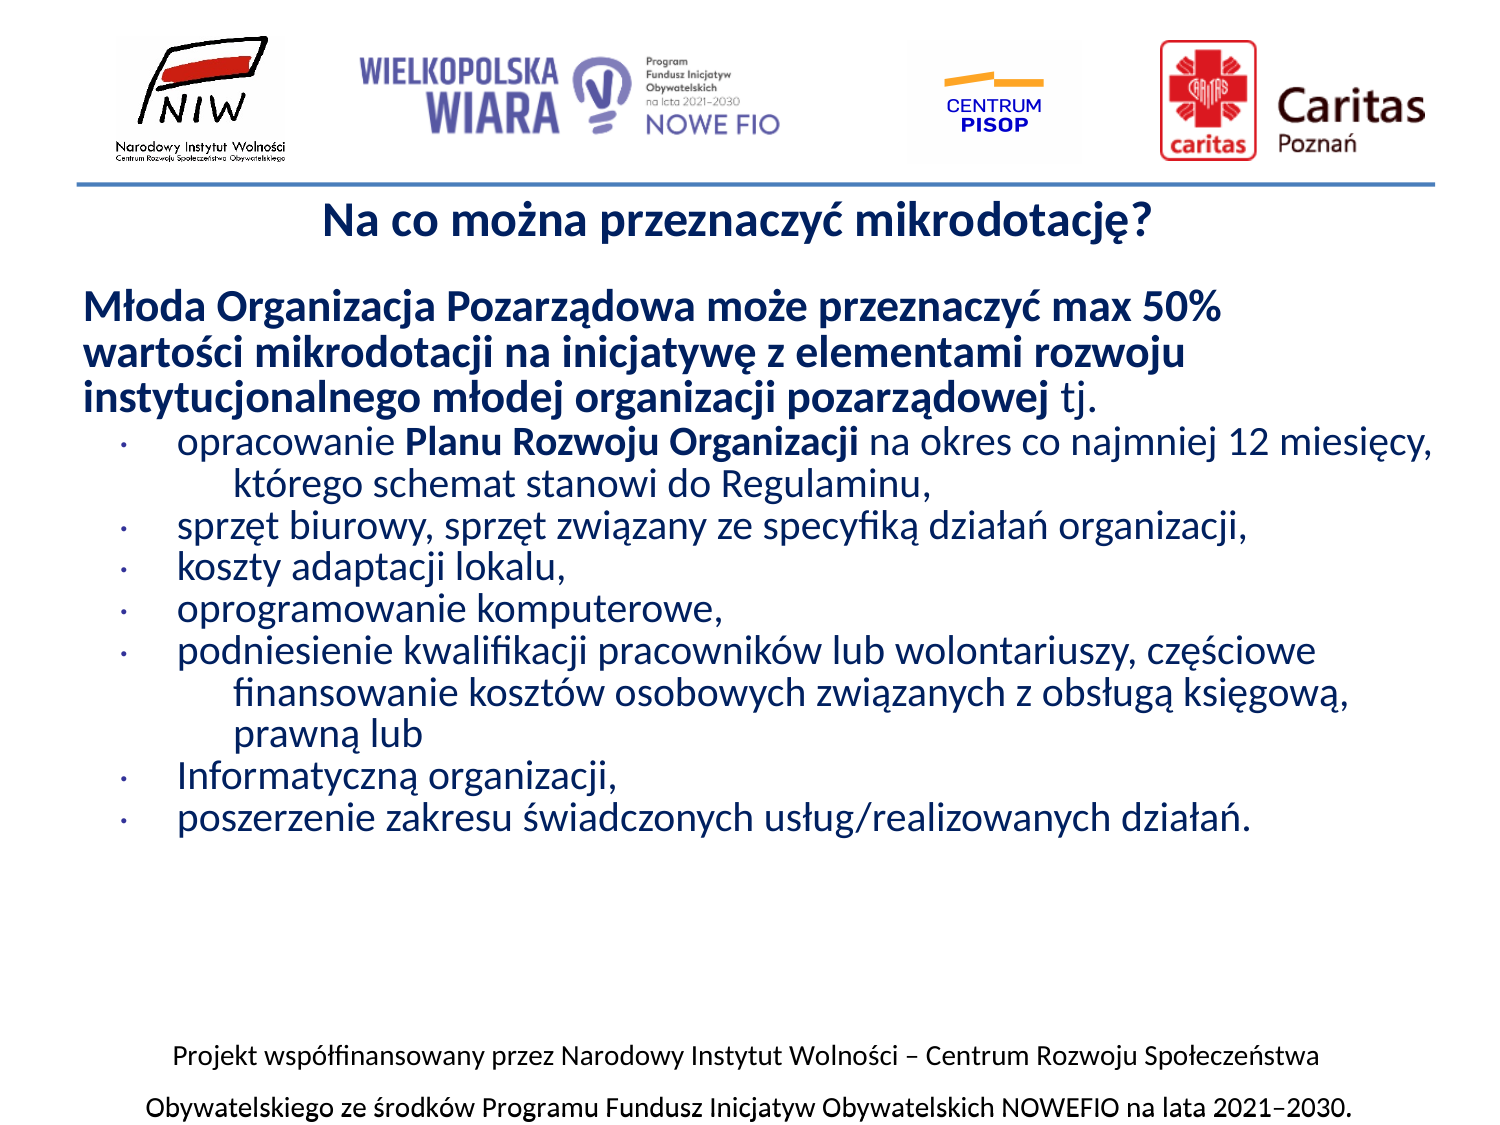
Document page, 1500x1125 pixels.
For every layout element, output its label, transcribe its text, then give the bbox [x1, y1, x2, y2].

text_box Na co można przeznaczyć mikrodotację? [253, 191, 1223, 327]
text_box Młoda Organizacja Pozarządowa może przeznaczyć max 50% wartości mikrodotacji na inicjatywę z elementami rozwoju instytucjonalnego młodej organizacji pozarządowej tj. opracowanie Planu Rozwoju Organizacji na okres co najmniej 12 miesięcy, którego schemat stanowi do Regulaminu, sprzęt biurowy, sprzęt związany ze specyfiką działań organizacji, koszty adaptacji lokalu, oprogramowanie komputerowe, podniesienie kwalifikacji pracowników lub wolontariuszy, częściowe finansowanie kosztów osobowych związanych z obsługą księgową, prawną lub Informatyczną organizacji, poszerzenie zakresu świadczonych usług/realizowanych działań. [30, 279, 1470, 965]
